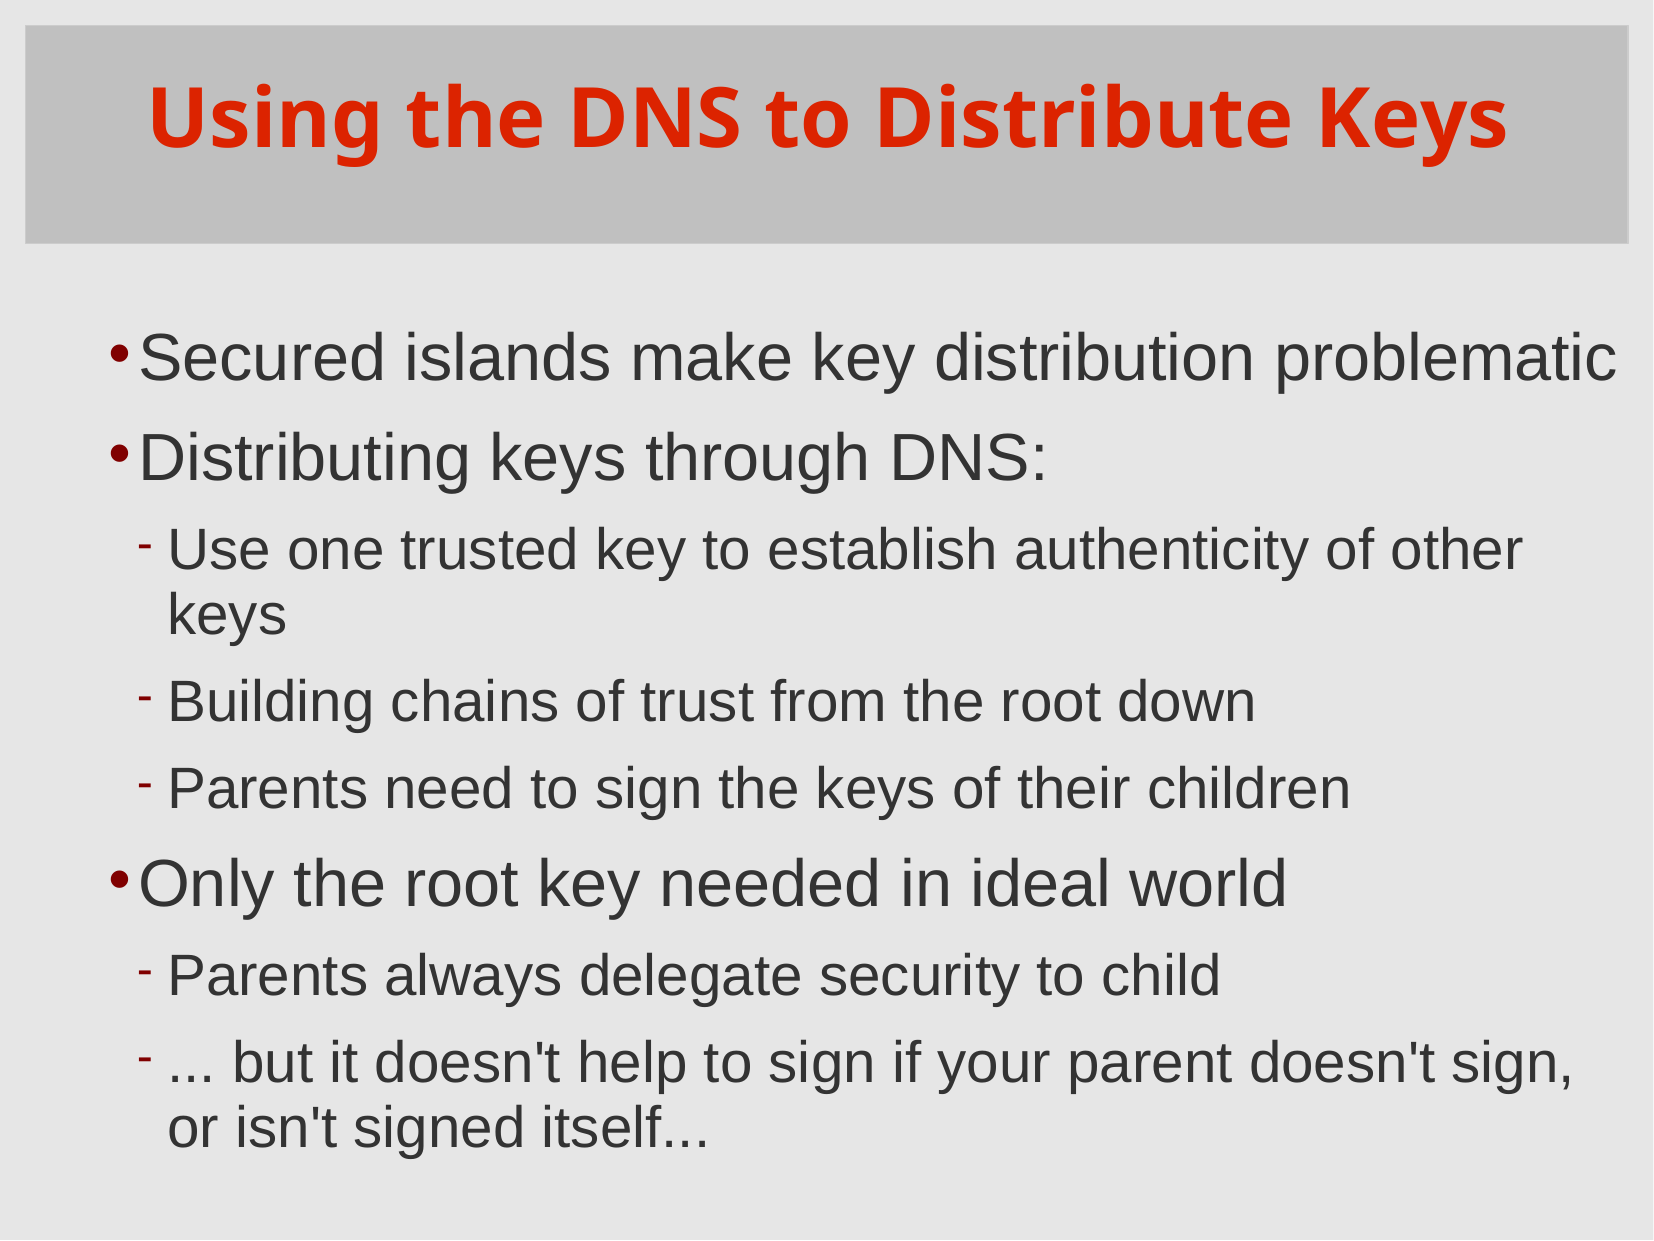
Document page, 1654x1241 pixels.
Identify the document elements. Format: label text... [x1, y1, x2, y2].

title Using the DNS to Distribute Keys [29, 0, 1628, 231]
list Secured islands make key distribution problematic Distributing keys through DNS: Use one trusted key to establish authenticity of other keys Building chains of trust from the root down Parents need to sign the keys of their children Only the root key needed in ideal world Parents always delegate security to child ... but it doesn't help to sign if your parent doesn't sign, or isn't signed itself... [63, 312, 1642, 1167]
